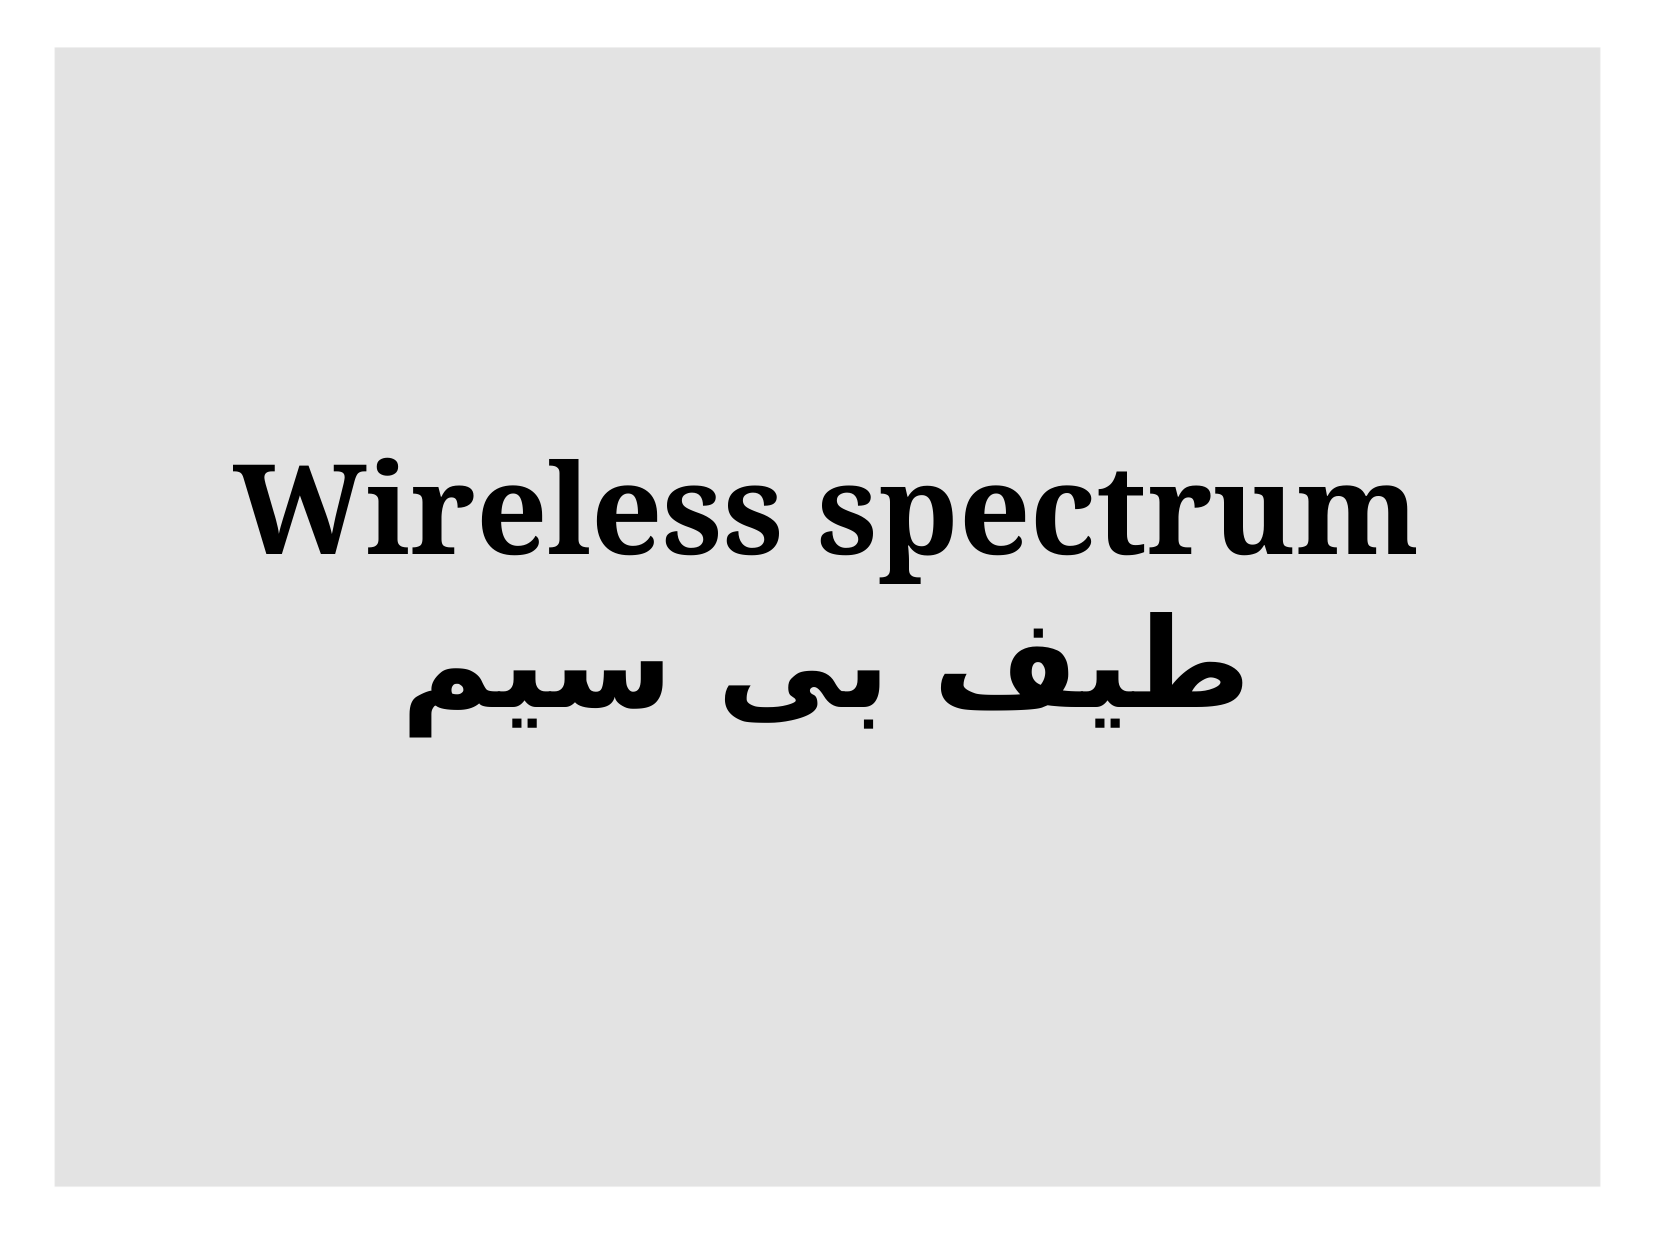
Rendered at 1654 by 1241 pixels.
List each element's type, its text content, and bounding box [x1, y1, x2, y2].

picture [0, 0, 1654, 1241]
subtitle Wireless spectrum طیف بی سیم [82, 49, 1571, 1109]
